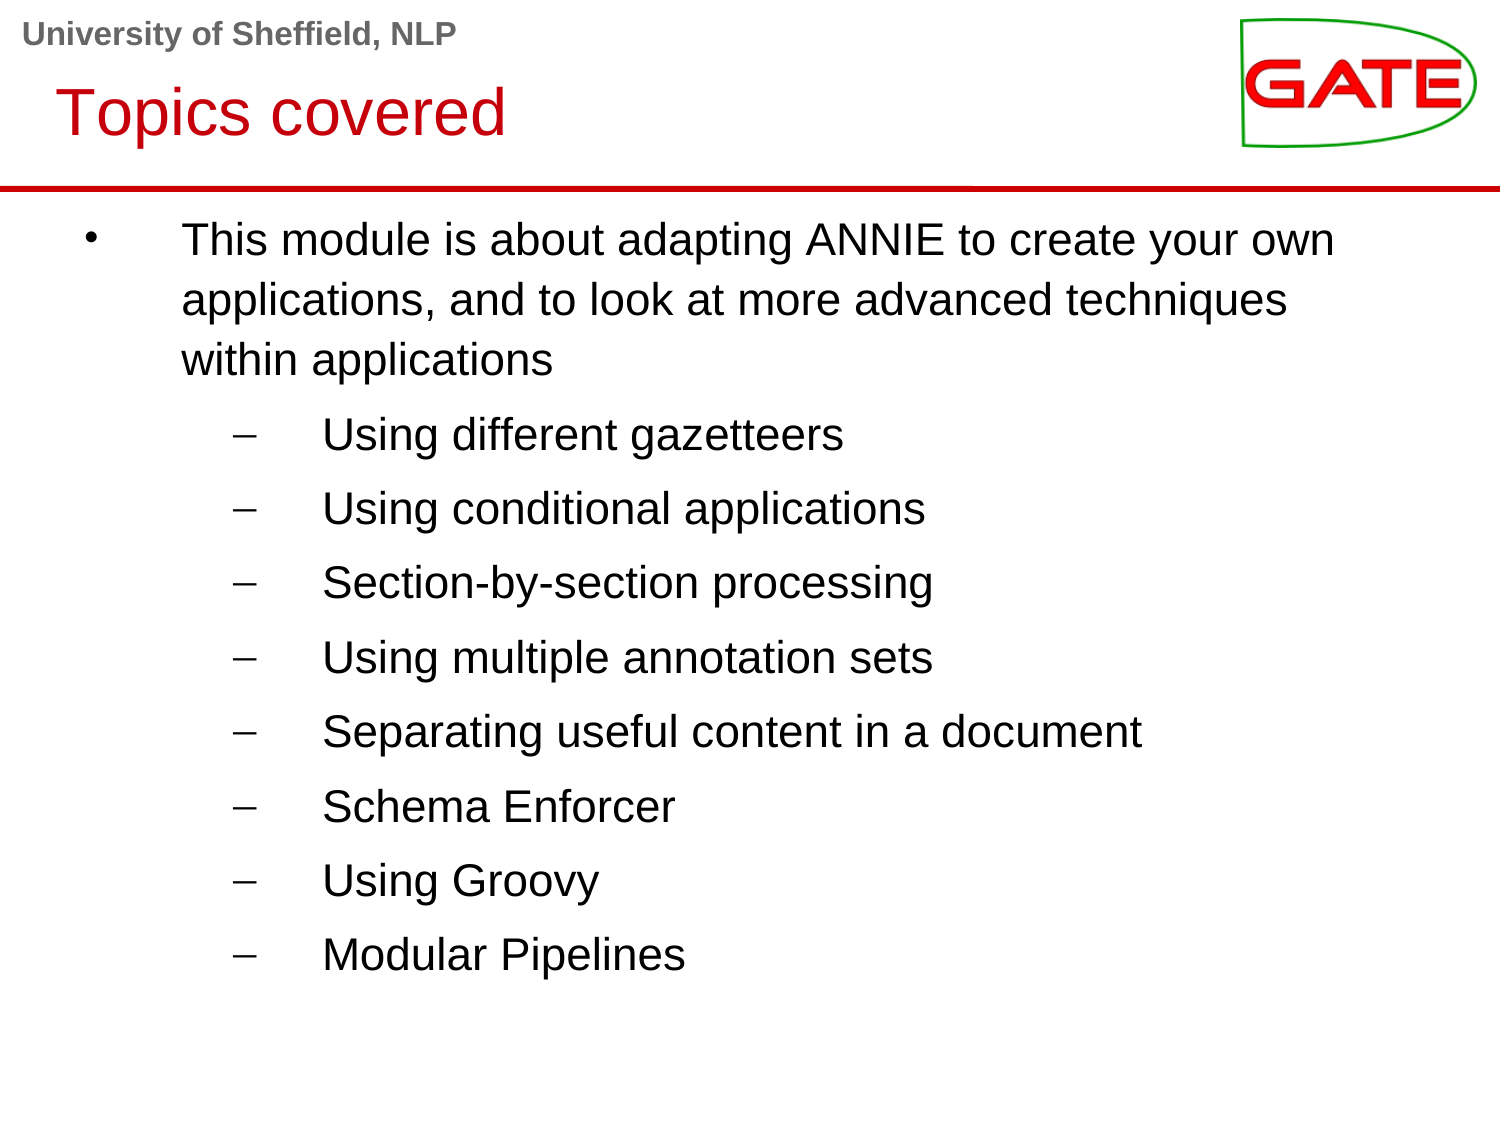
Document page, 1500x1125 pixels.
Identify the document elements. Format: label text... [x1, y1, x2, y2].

title Topics covered [41, 0, 1390, 215]
list This module is about adapting ANNIE to create your own applications, and to look at more advanced techniques within applications Using different gazetteers Using conditional applications Section-by-section processing Using multiple annotation sets Separating useful content in a document Schema Enforcer Using Groovy Modular Pipelines [68, 197, 1418, 1125]
picture [1390, 18, 1477, 148]
